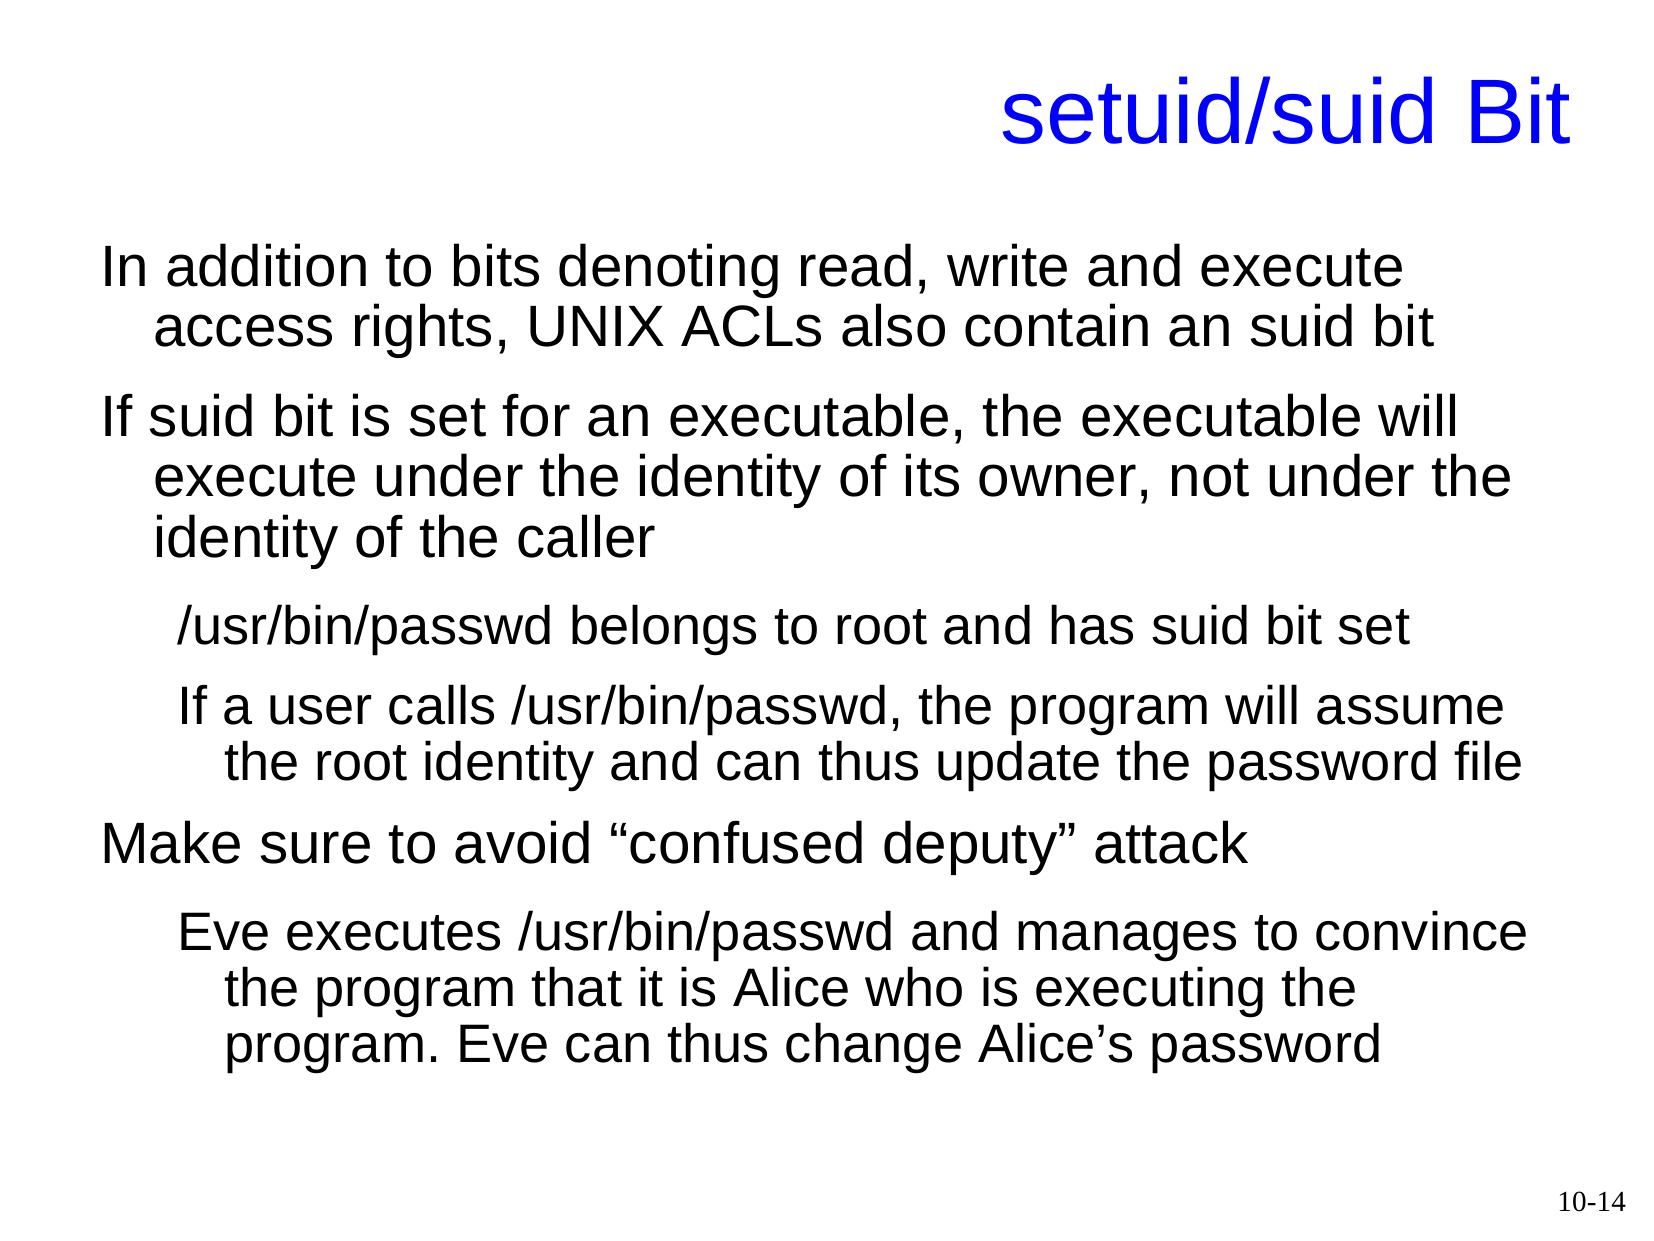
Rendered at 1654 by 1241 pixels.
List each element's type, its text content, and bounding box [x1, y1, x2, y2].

list In addition to bits denoting read, write and execute access rights, UNIX ACLs also contain an suid bit If suid bit is set for an executable, the executable will execute under the identity of its owner, not under the identity of the caller /usr/bin/passwd belongs to root and has suid bit set If a user calls /usr/bin/passwd, the program will assume the root identity and can thus update the password file Make sure to avoid “confused deputy” attack Eve executes /usr/bin/passwd and manages to convince the program that it is Alice who is executing the program. Eve can thus change Alice’s password [82, 237, 1571, 1170]
title setuid/suid Bit [84, 11, 1573, 218]
